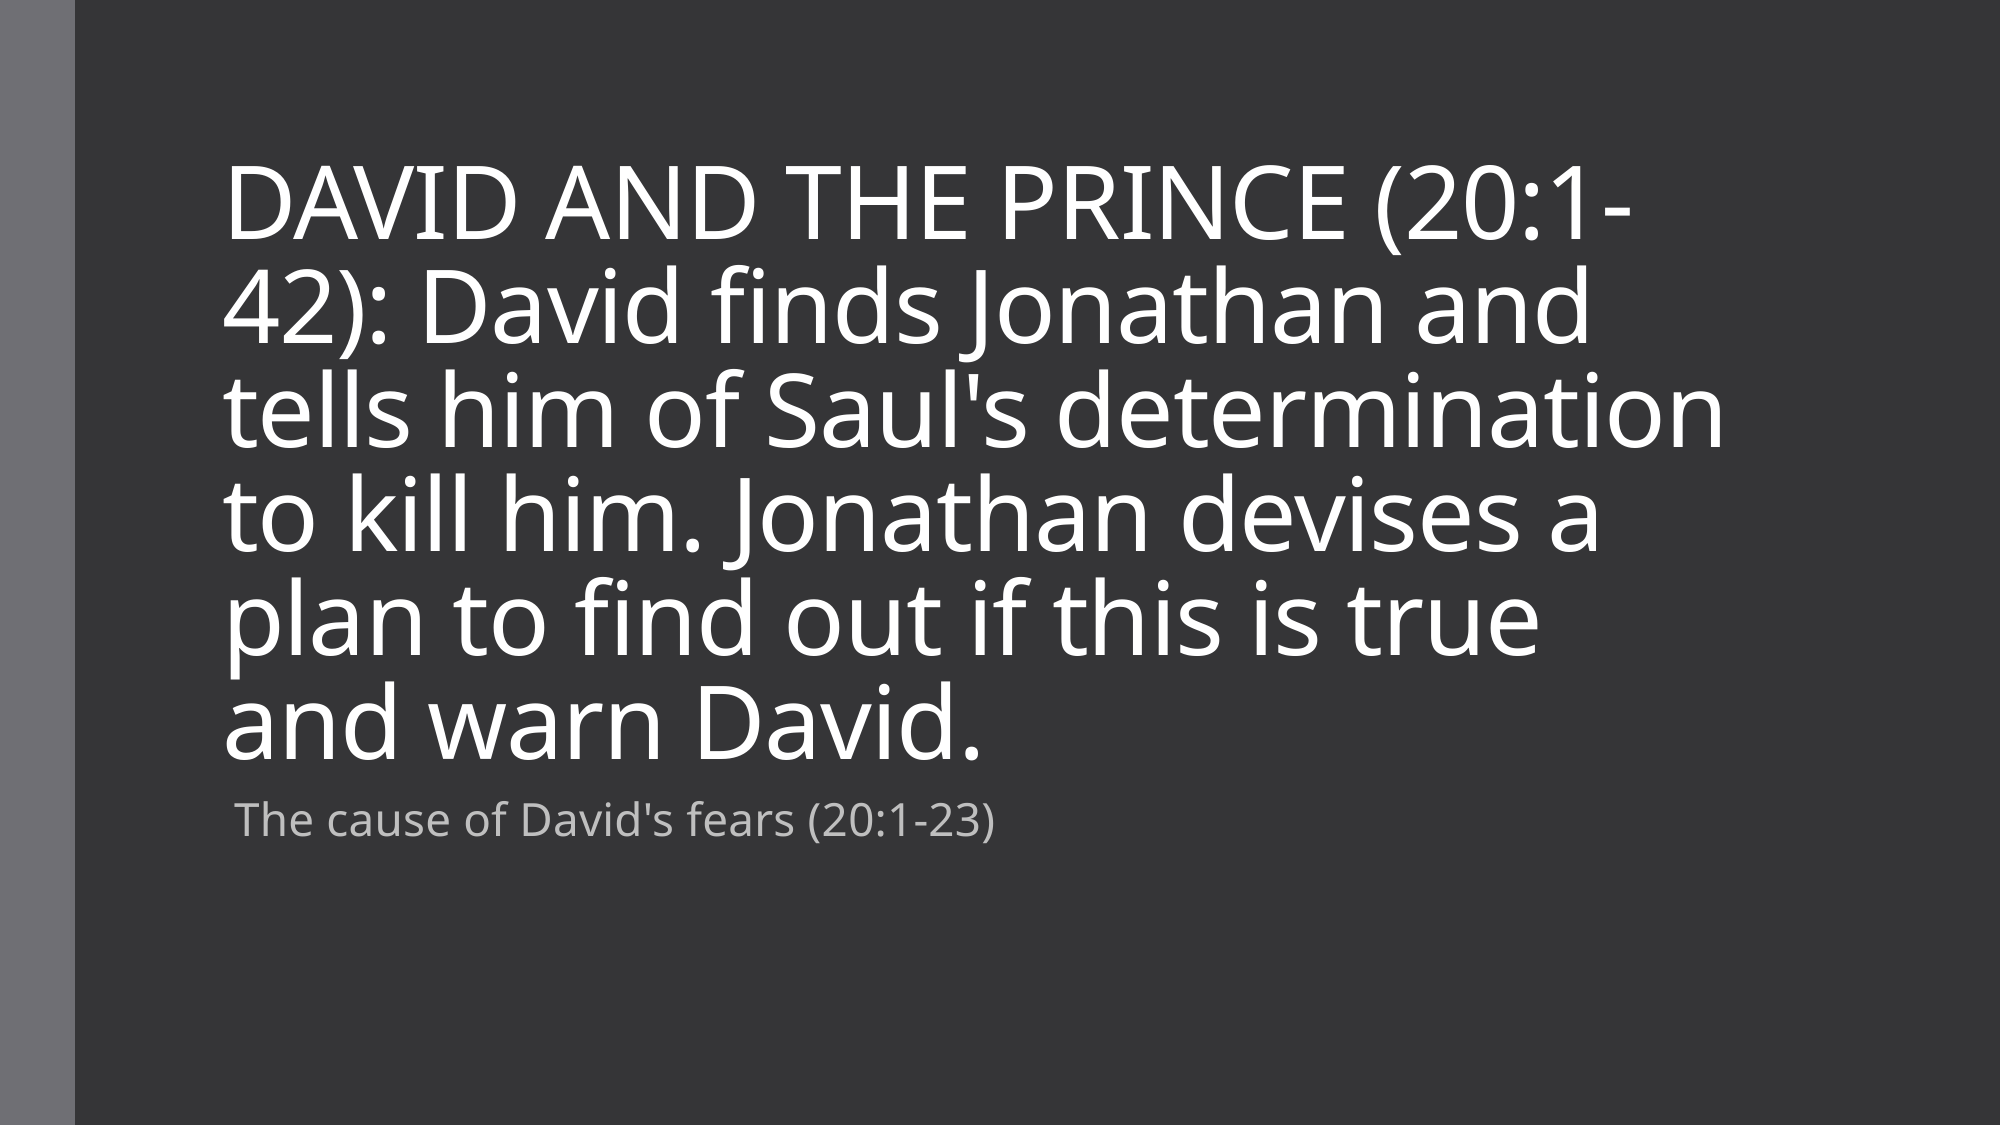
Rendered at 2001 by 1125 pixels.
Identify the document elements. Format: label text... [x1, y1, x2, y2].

subtitle The cause of David's fears (20:1-23) [206, 787, 1752, 1066]
title DAVID AND THE PRINCE (20:1-42): David finds Jonathan and tells him of Saul's determination to kill him. Jonathan devises a plan to find out if this is true and warn David. [206, 124, 1752, 787]
